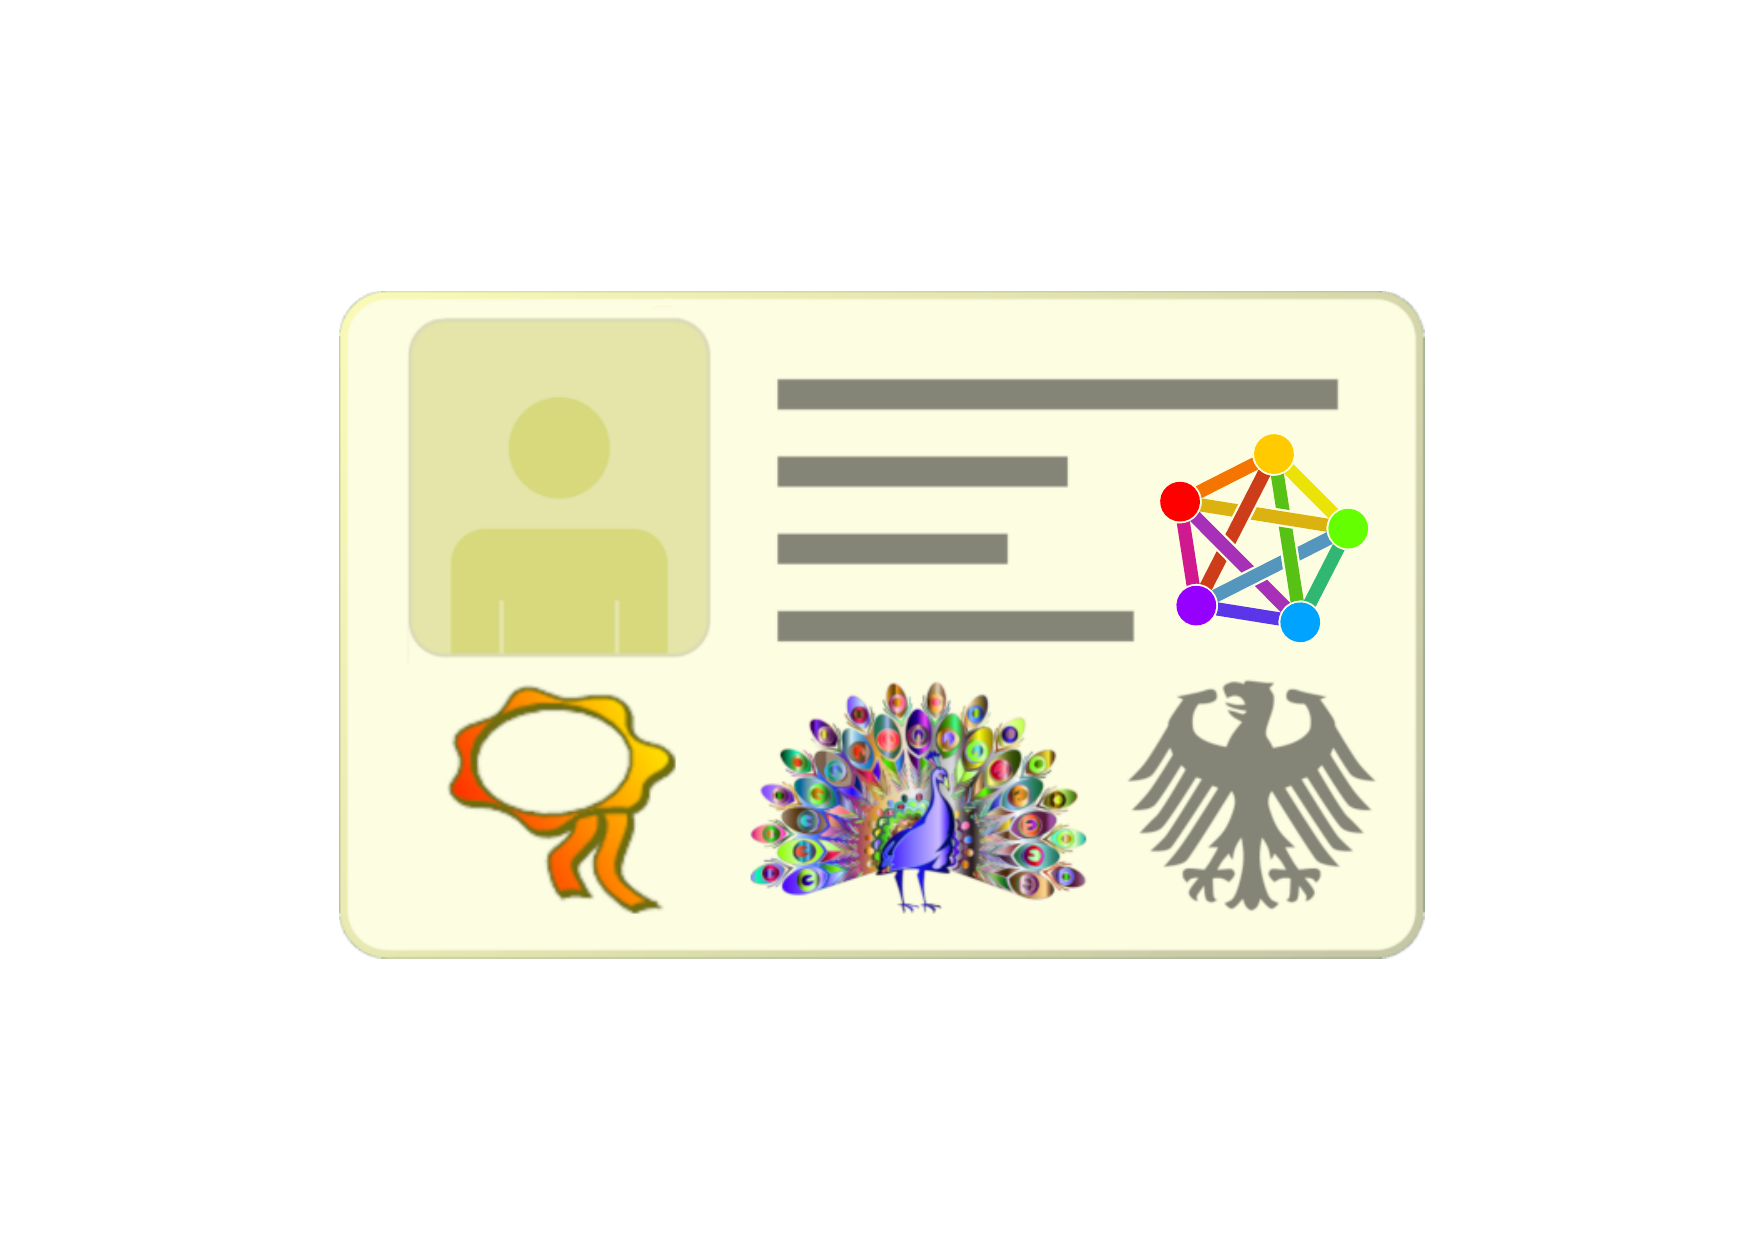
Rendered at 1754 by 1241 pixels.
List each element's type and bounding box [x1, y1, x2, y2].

picture [339, 291, 1425, 959]
